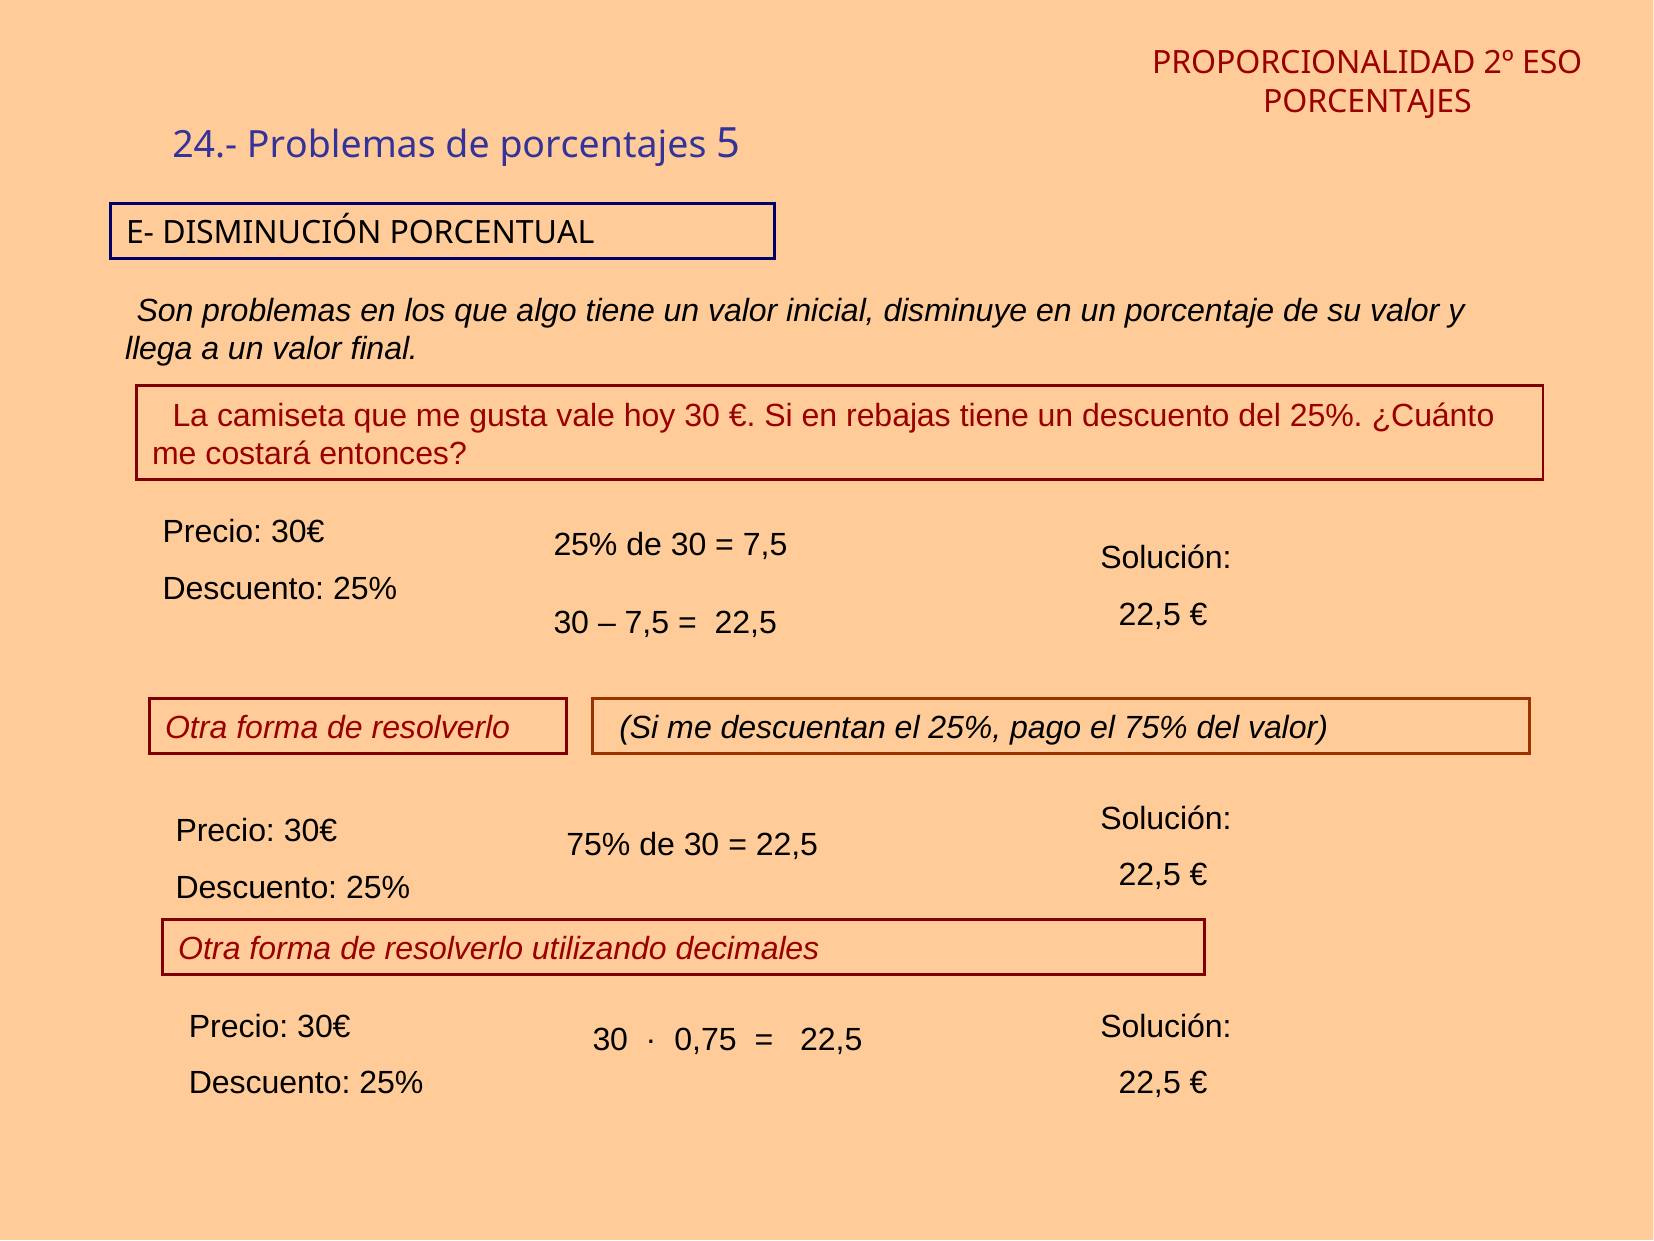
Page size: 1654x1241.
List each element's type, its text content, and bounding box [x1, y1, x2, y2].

text_box 25% de 30 = 7,5 [527, 515, 905, 570]
text_box 24.- Problemas de porcentajes 5 [157, 107, 756, 174]
text_box 30 · 0,75 = 22,5 [566, 1010, 944, 1065]
text_box Otra forma de resolverlo [149, 698, 567, 754]
text_box La camiseta que me gusta vale hoy 30 €. Si en rebajas tiene un descuento del 25%. ¿Cuánto me costará entonces? [136, 385, 1543, 480]
text_box Solución: 22,5 € [1074, 528, 1400, 640]
text_box 30 – 7,5 = 22,5 [527, 593, 801, 648]
text_box PROPORCIONALIDAD 2º ESO PORCENTAJES [1137, 34, 1598, 127]
text_box Precio: 30€ Descuento: 25% [149, 802, 437, 913]
text_box (Si me descuentan el 25%, pago el 75% del valor) [592, 698, 1530, 754]
text_box Son problemas en los que algo tiene un valor inicial, disminuye en un porcentaje de su valor y llega a un valor final. [110, 281, 1543, 374]
text_box Solución: 22,5 € [1074, 789, 1400, 900]
text_box 75% de 30 = 22,5 [540, 815, 918, 870]
text_box Precio: 30€ Descuento: 25% [136, 502, 424, 614]
text_box Precio: 30€ Descuento: 25% [162, 997, 450, 1109]
text_box E- DISMINUCIÓN PORCENTUAL [110, 203, 775, 259]
text_box Solución: 22,5 € [1074, 997, 1400, 1109]
text_box Otra forma de resolverlo utilizando decimales [162, 919, 1205, 975]
